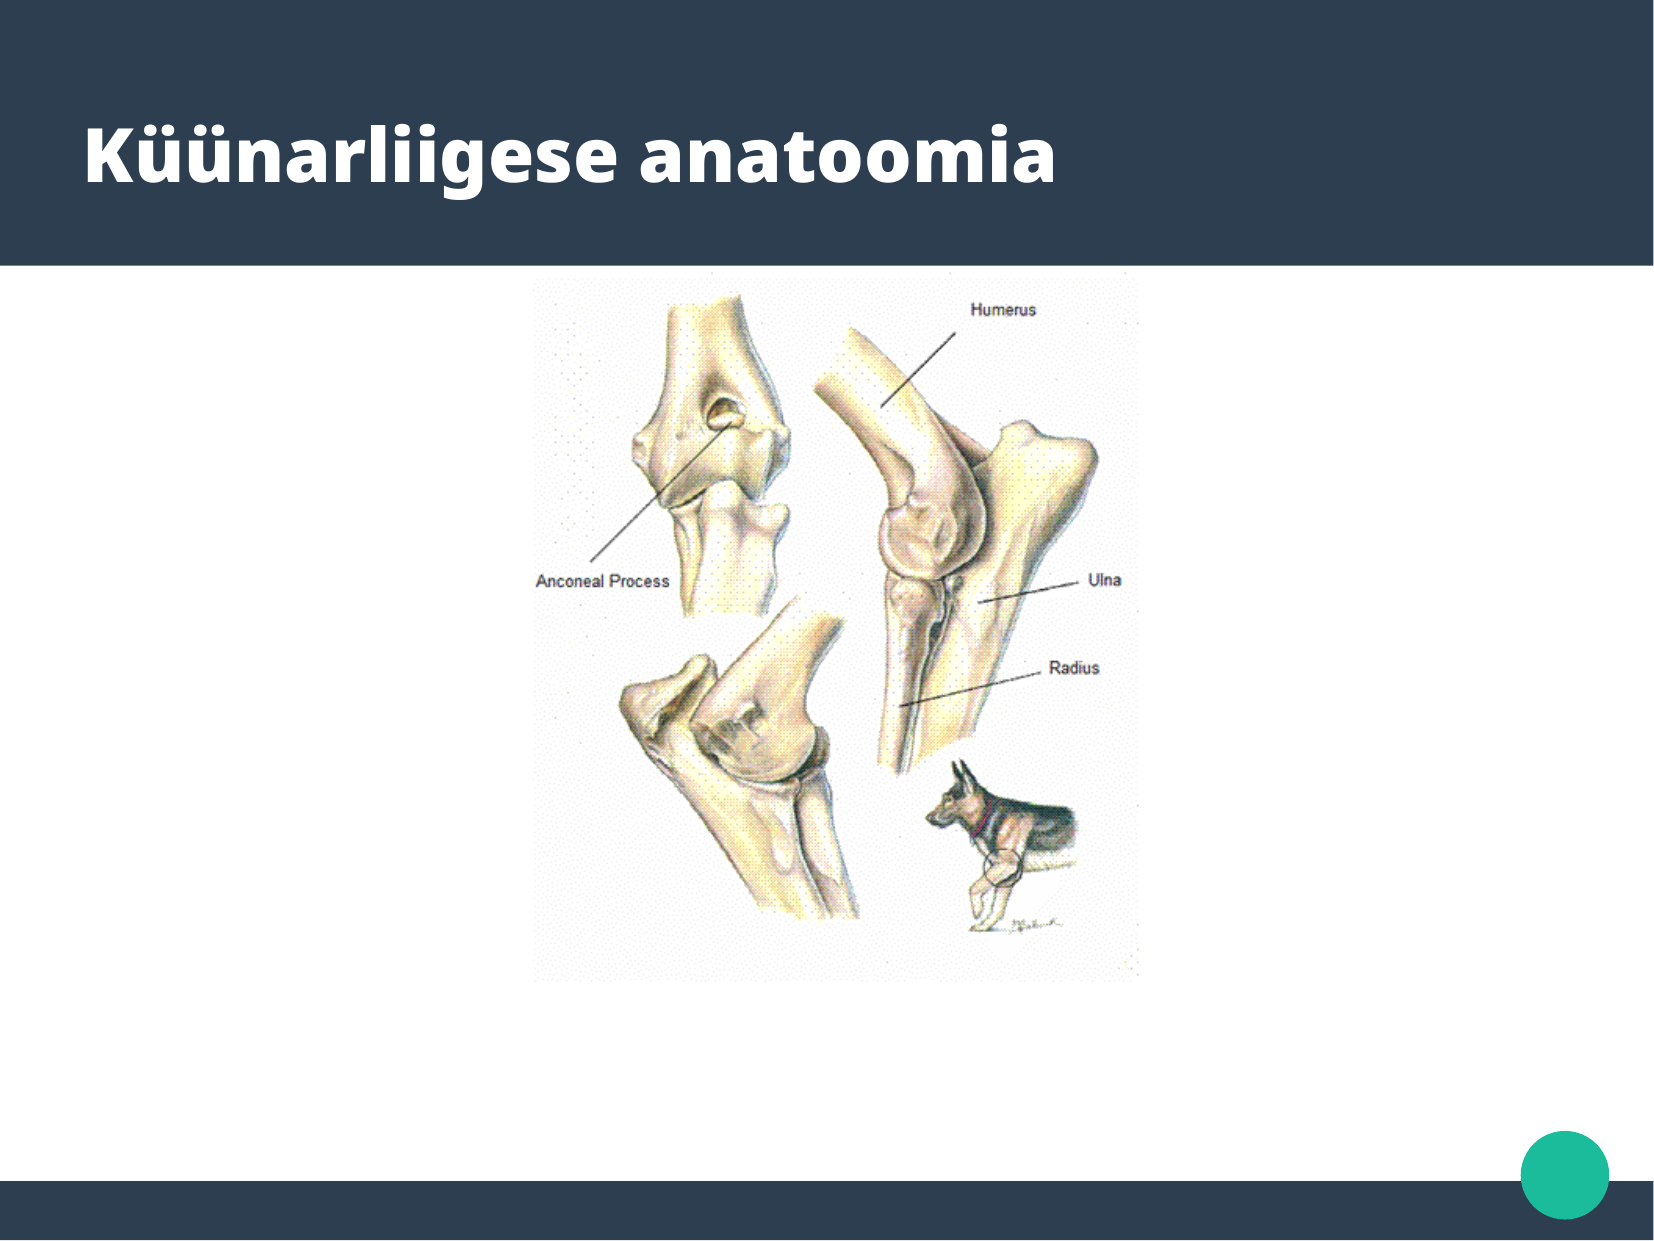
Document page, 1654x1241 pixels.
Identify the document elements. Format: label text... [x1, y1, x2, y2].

title Küünarliigese anatoomia [82, 49, 1571, 257]
picture [530, 268, 1142, 982]
